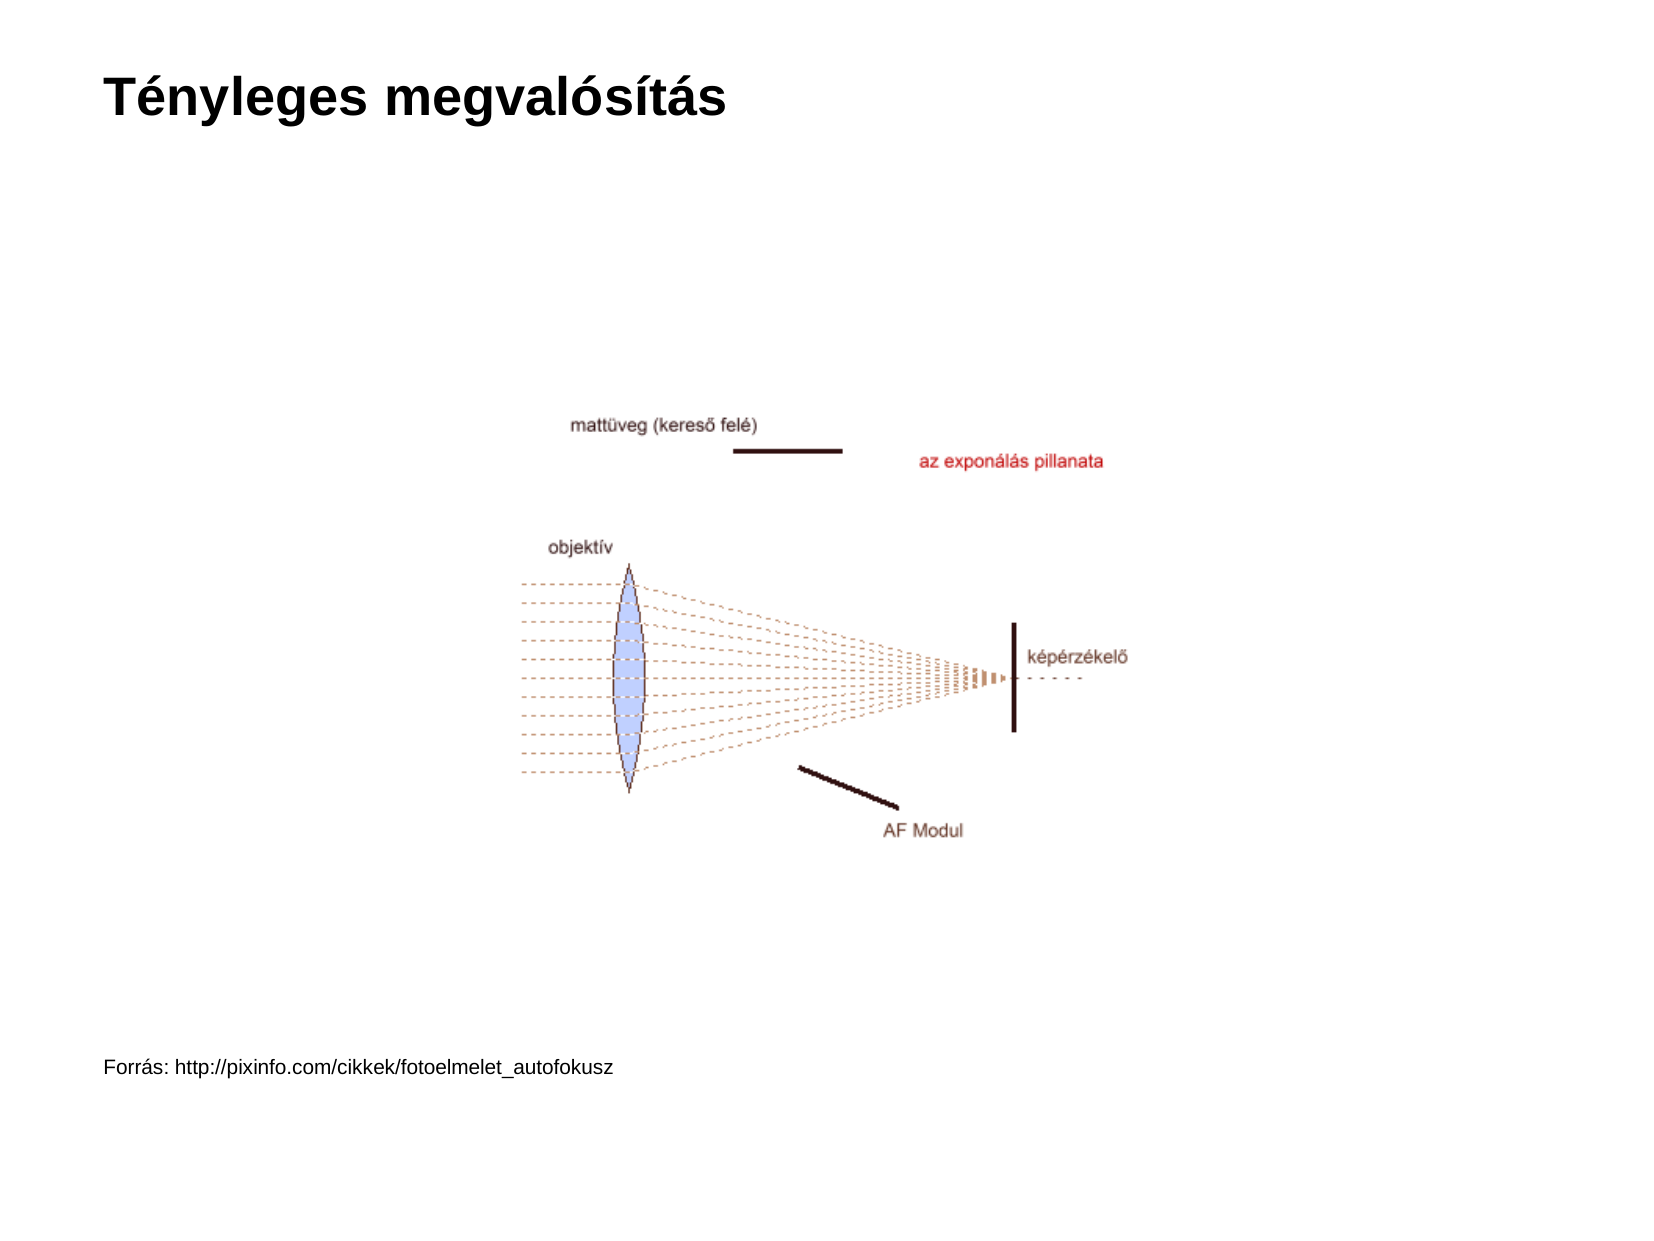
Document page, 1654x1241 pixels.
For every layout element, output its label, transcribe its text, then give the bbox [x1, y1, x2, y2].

text_box Tényleges megvalósítás [88, 59, 743, 136]
picture [519, 396, 1145, 850]
text_box Forrás: http://pixinfo.com/cikkek/fotoelmelet_autofokusz [88, 1048, 632, 1087]
